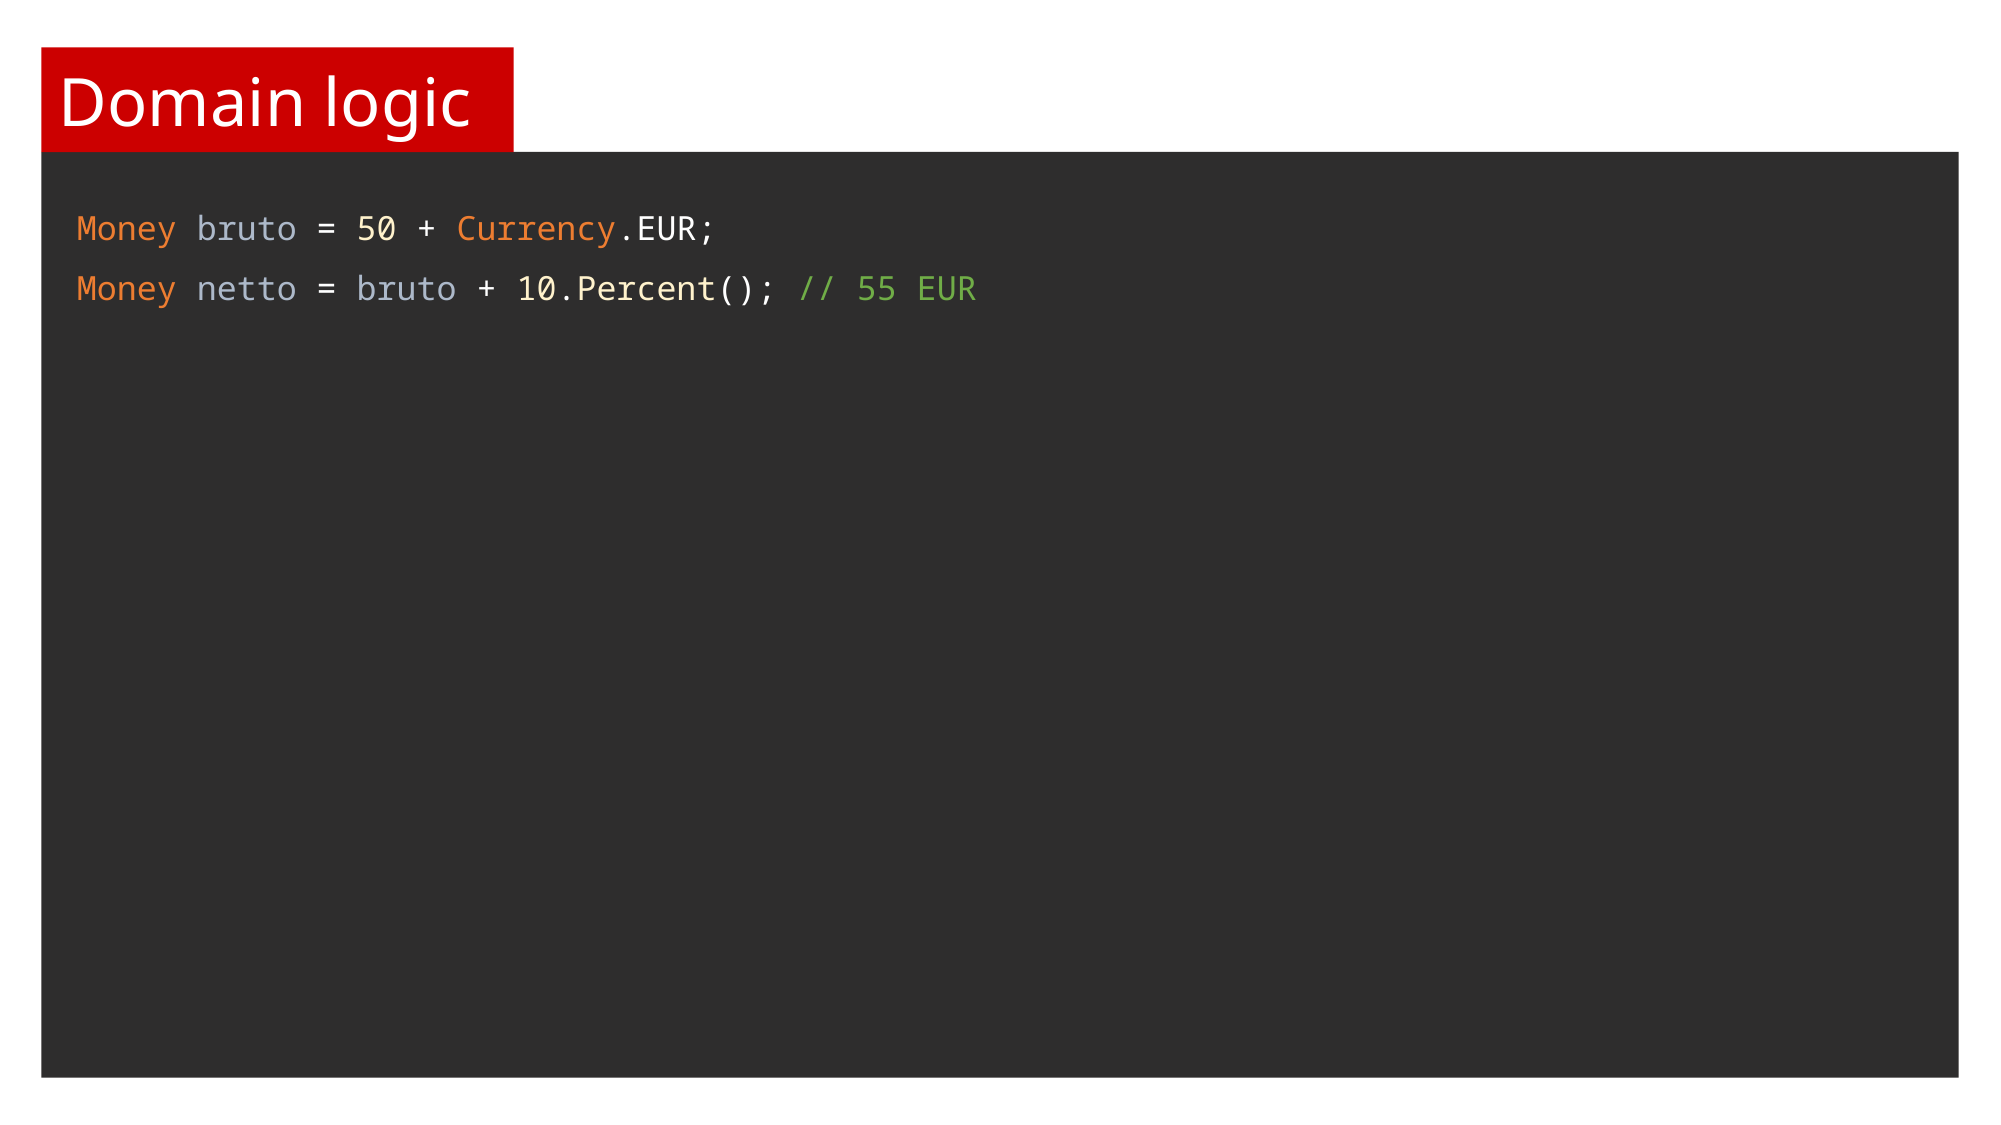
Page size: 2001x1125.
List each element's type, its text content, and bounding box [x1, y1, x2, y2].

text_box [41, 152, 1959, 1078]
text_box Money bruto = 50 + Currency.EUR; Money netto = bruto + 10.Percent(); // 55 EUR [41, 152, 1602, 370]
text_box Domain logic [41, 47, 514, 153]
